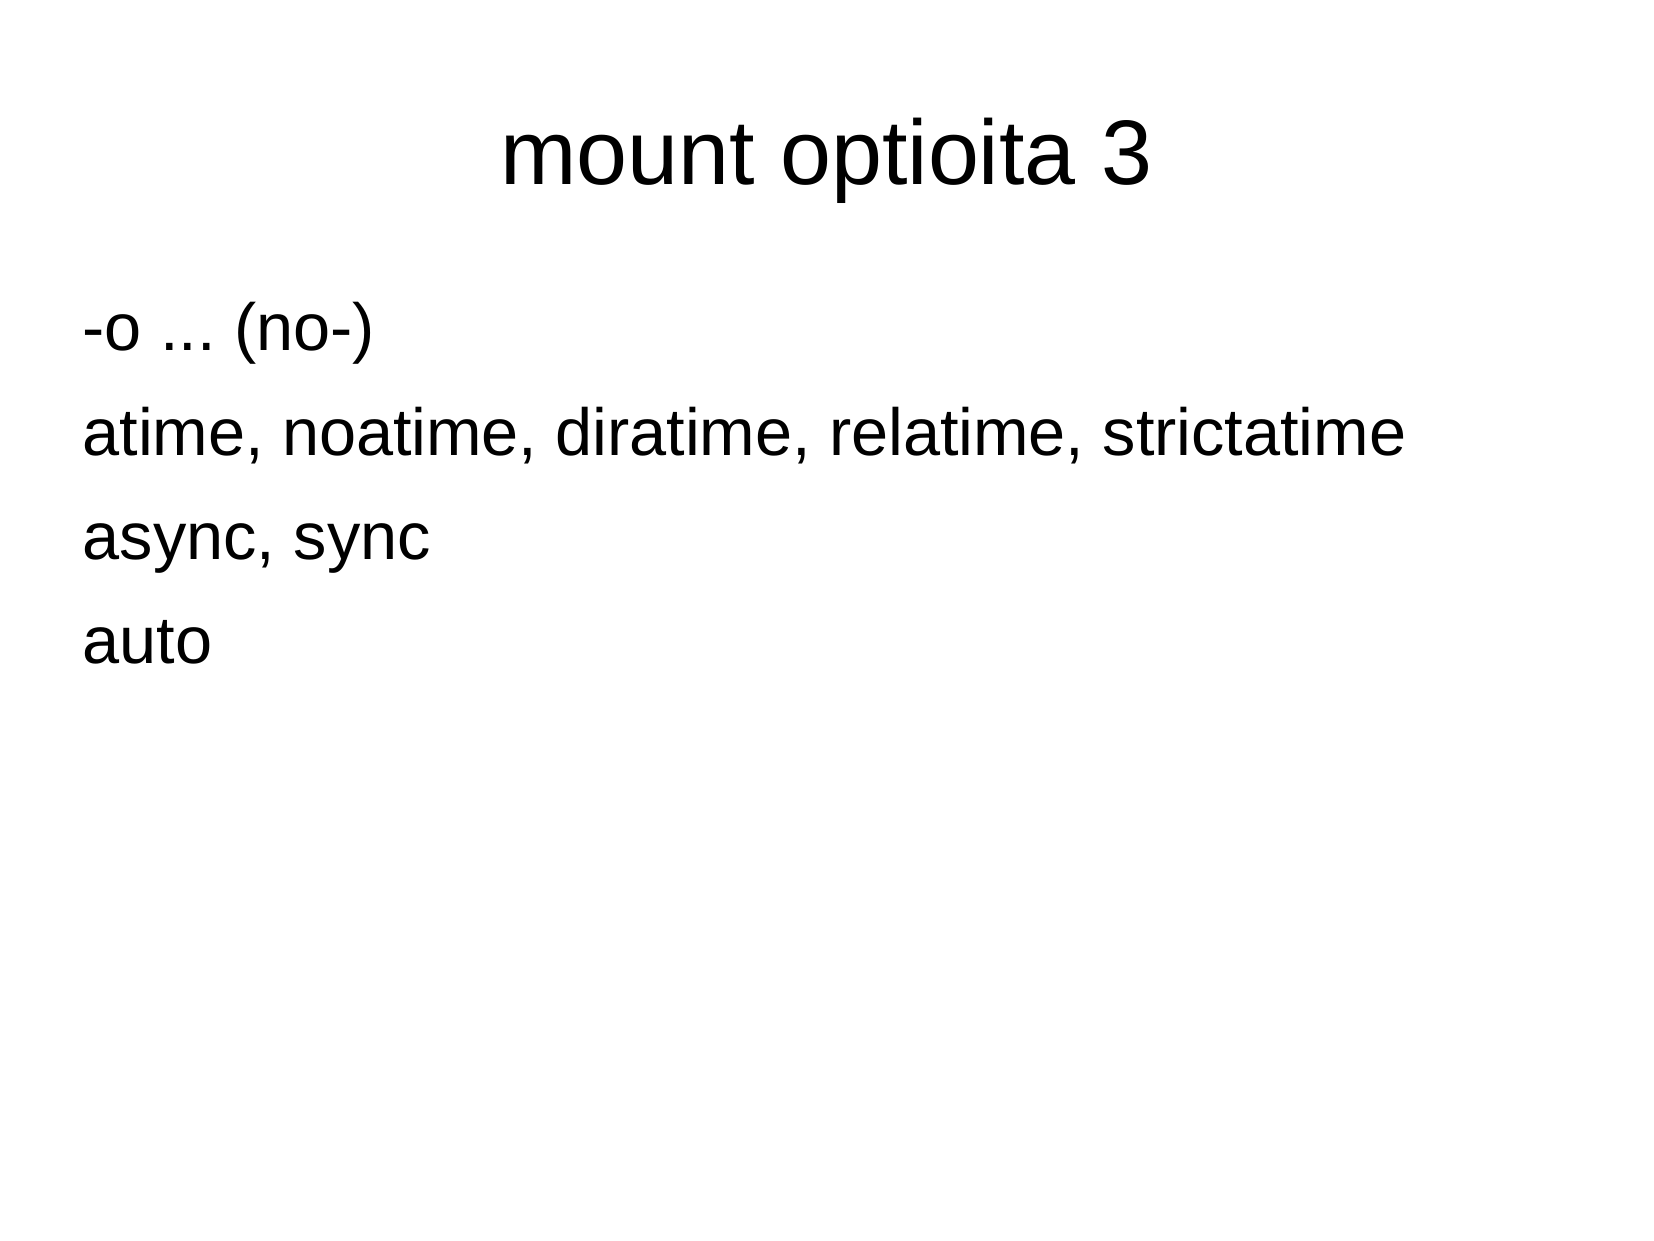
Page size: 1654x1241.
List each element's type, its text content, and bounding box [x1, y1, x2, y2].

title mount optioita 3 [82, 49, 1571, 257]
list -o ... (no-) atime, noatime, diratime, relatime, strictatime async, sync auto [82, 290, 1571, 1010]
